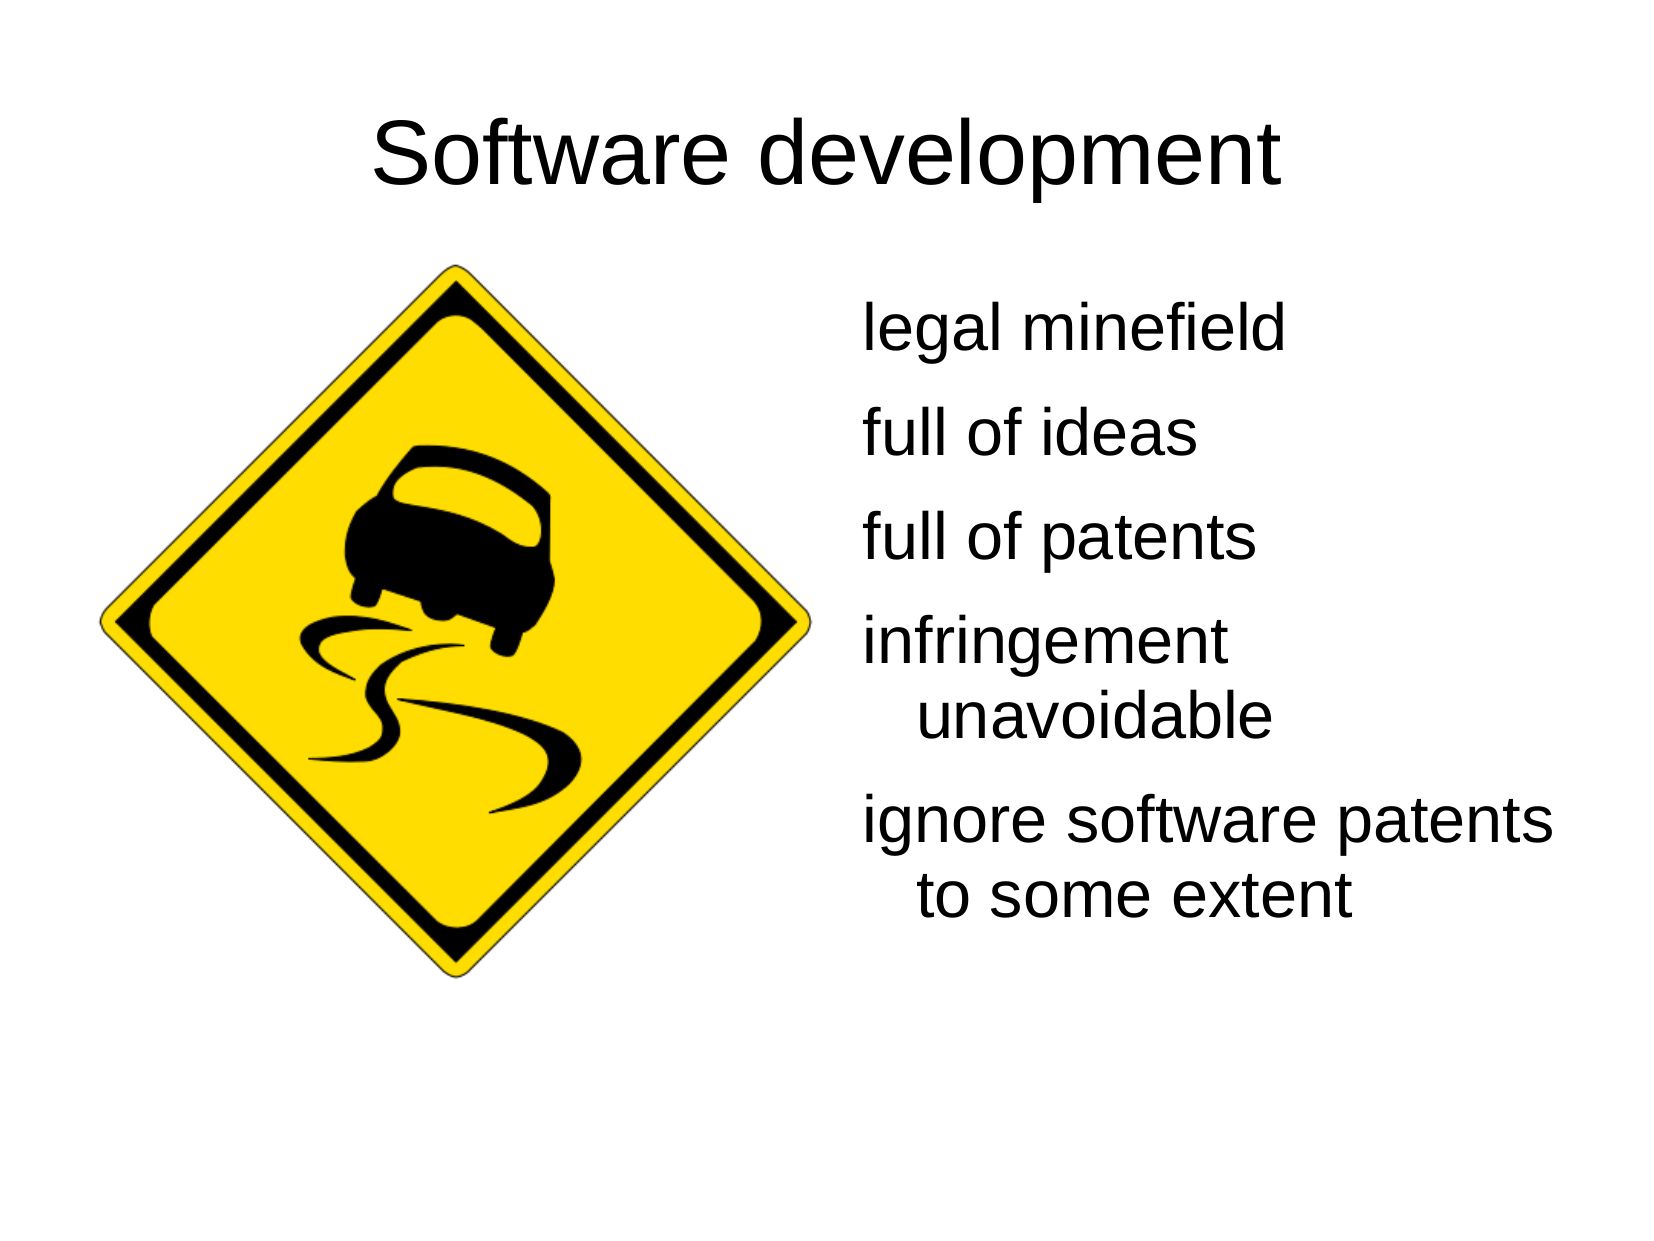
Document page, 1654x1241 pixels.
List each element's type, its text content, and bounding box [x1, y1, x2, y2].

list legal minefield full of ideas full of patents infringement unavoidable ignore software patents to some extent [845, 290, 1572, 1109]
title Software development [82, 49, 1571, 257]
picture [94, 262, 814, 982]
